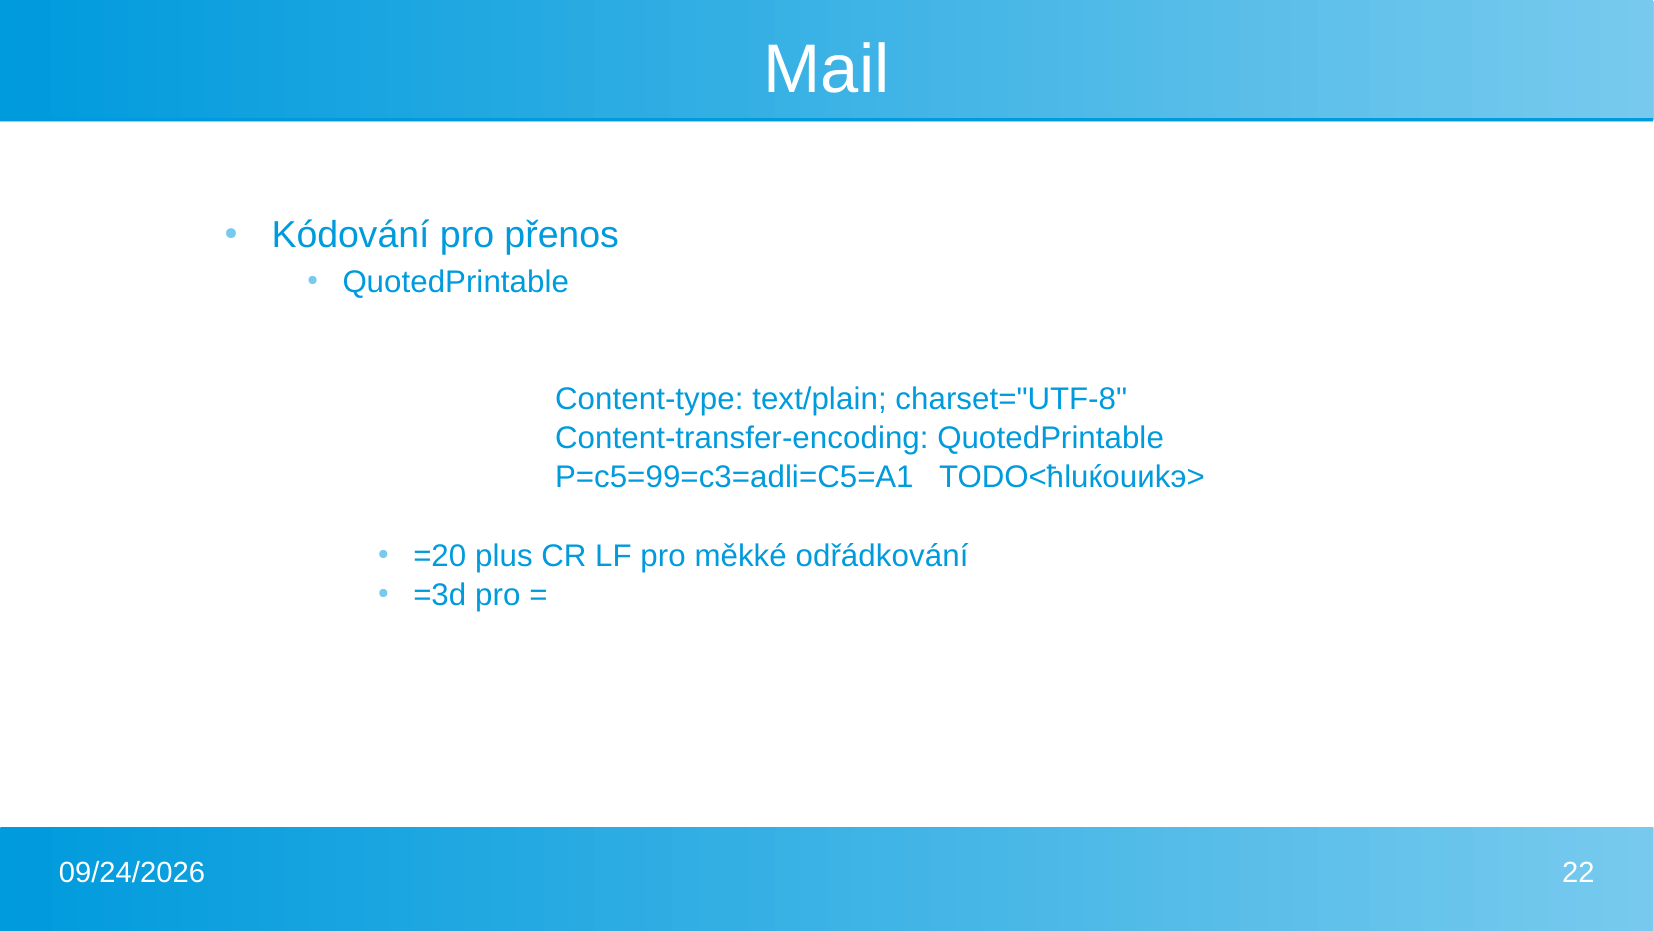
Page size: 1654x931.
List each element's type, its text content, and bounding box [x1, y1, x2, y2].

title Mail [59, 29, 1595, 108]
list Kódování pro přenos QuotedPrintable Content-type: text/plain; charset="UTF-8" Content-transfer-encoding: QuotedPrintable P=c5=99=c3=adli=C5=A1 TODO<ћluќouиkэ> =20 plus CR LF pro měkké odřádkování =3d pro = [59, 165, 1595, 756]
